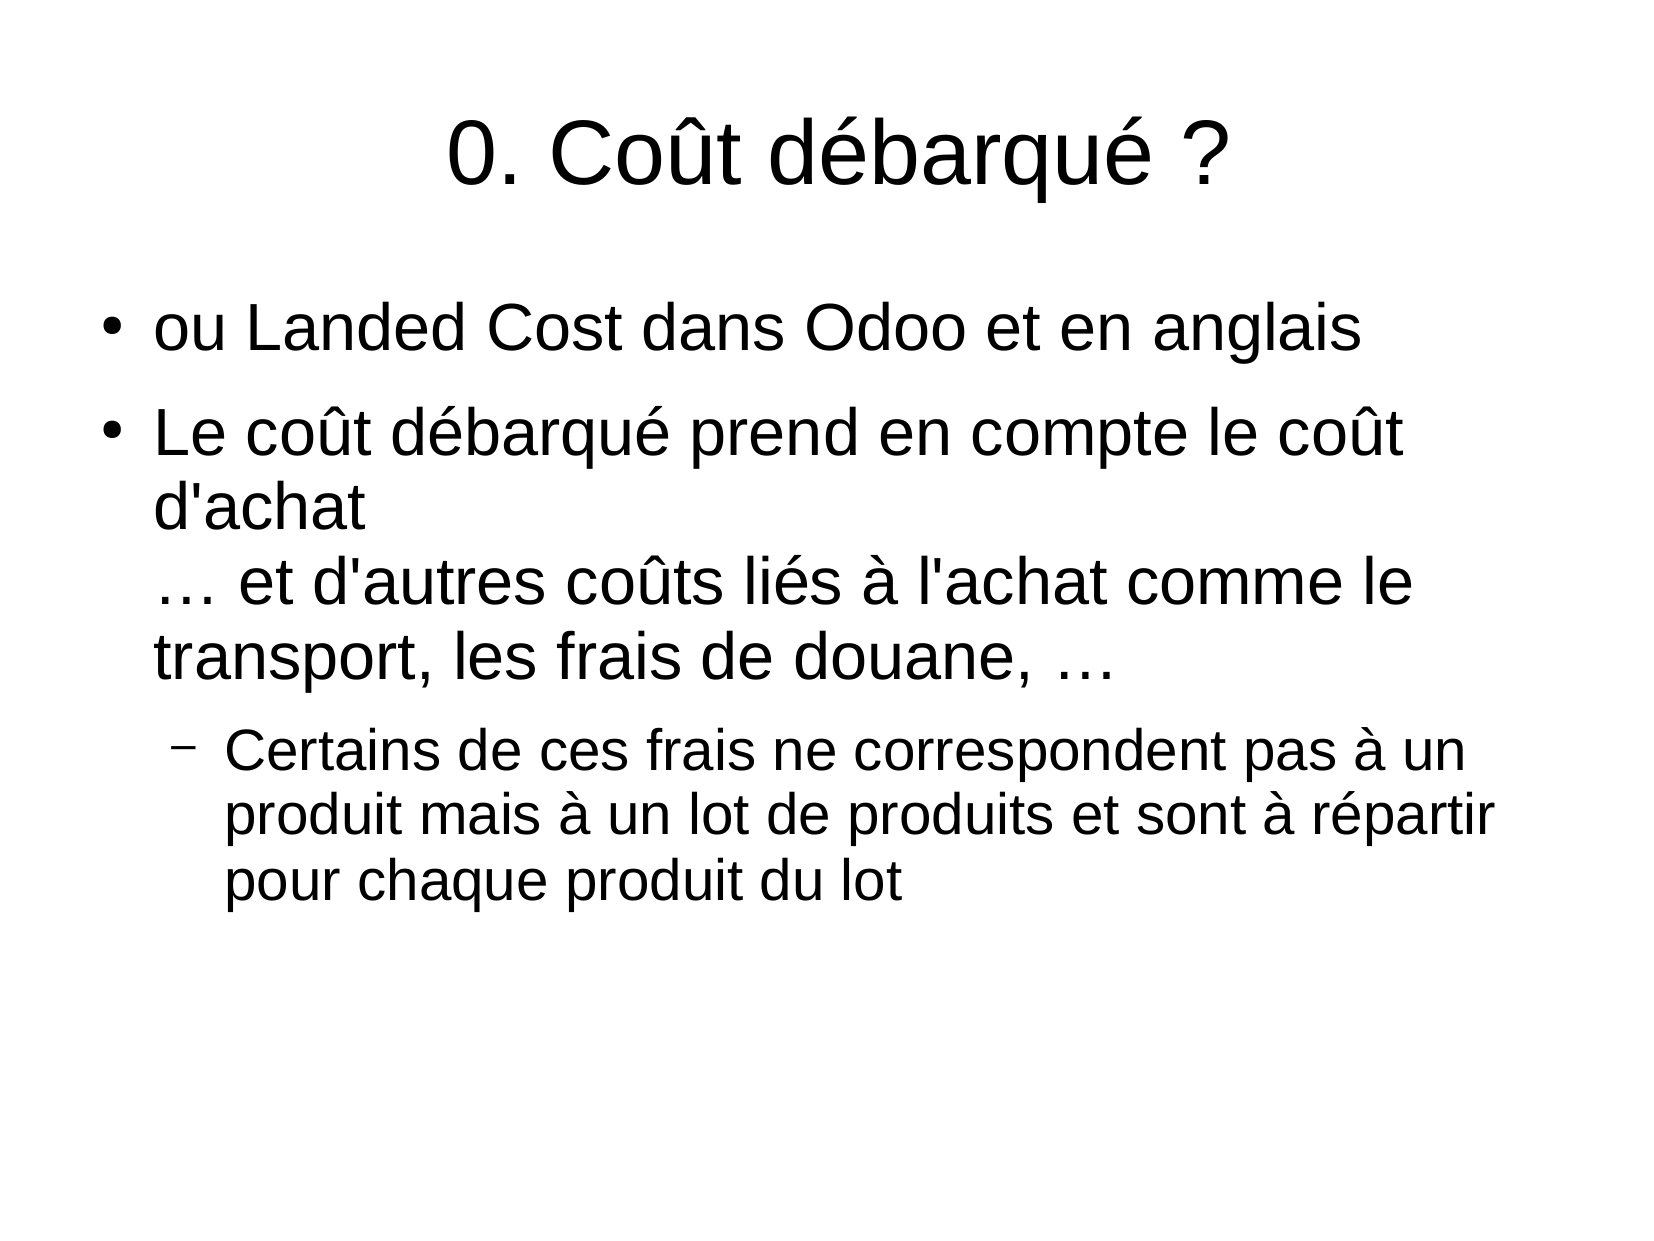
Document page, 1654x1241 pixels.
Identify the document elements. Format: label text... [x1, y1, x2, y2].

list ou Landed Cost dans Odoo et en anglais Le coût débarqué prend en compte le coût d'achat … et d'autres coûts liés à l'achat comme le transport, les frais de douane, … Certains de ces frais ne correspondent pas à un produit mais à un lot de produits et sont à répartir pour chaque produit du lot [82, 290, 1571, 1010]
title 0. Coût débarqué ? [82, 49, 1571, 257]
